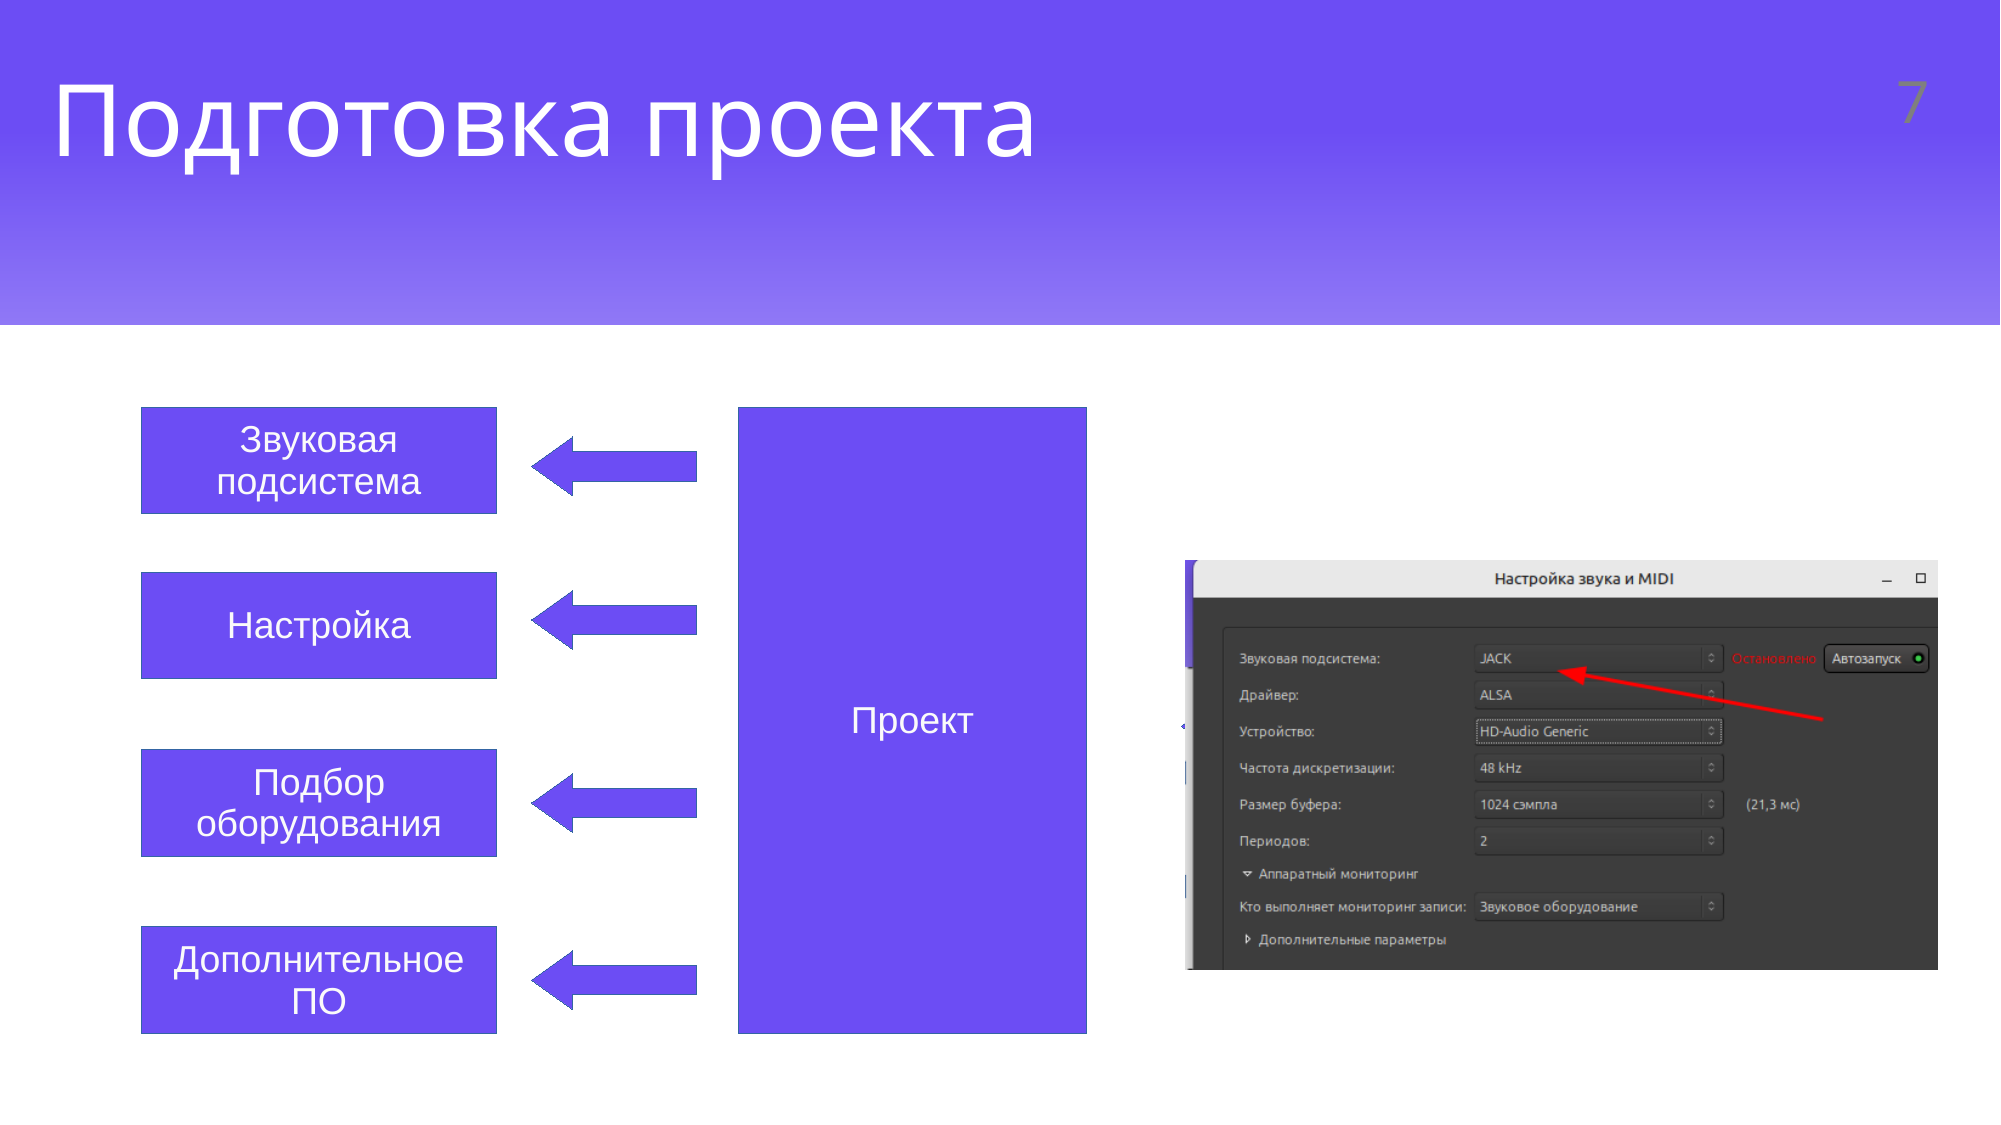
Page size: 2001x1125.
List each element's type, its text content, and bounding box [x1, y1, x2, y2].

text_box [531, 950, 697, 1010]
picture [1185, 560, 1938, 970]
text_box [531, 436, 697, 496]
text_box Подготовка проекта [35, 41, 1808, 270]
text_box Дополнительное ПО [141, 926, 497, 1034]
text_box Подбор оборудования [141, 749, 497, 857]
text_box [531, 590, 697, 650]
text_box Звуковая подсистема [141, 407, 497, 514]
text_box Настройка [141, 572, 497, 679]
text_box [0, 0, 2000, 325]
slide_number <номер> [1825, 0, 2000, 210]
text_box Проект [738, 407, 1087, 1034]
text_box [531, 773, 697, 833]
